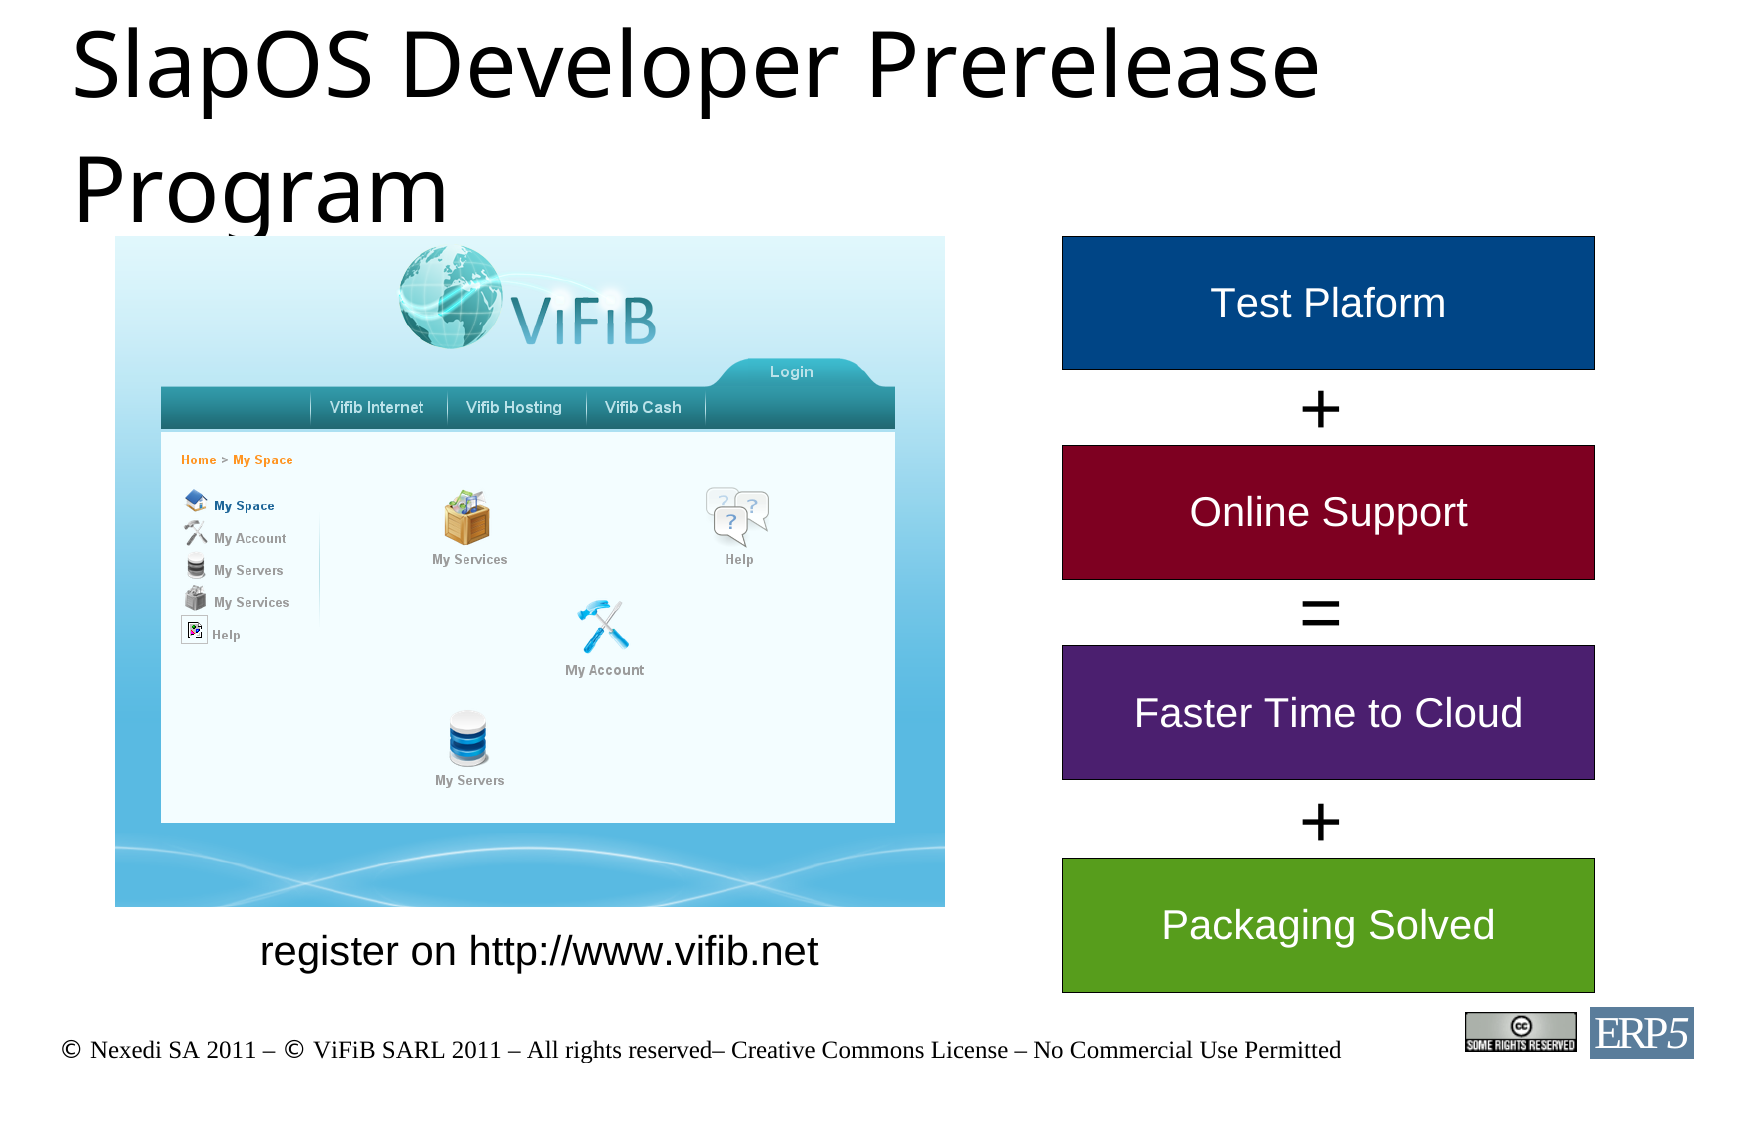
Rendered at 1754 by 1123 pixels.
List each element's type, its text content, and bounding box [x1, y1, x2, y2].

text_box + [1299, 366, 1344, 451]
picture [1465, 1012, 1577, 1052]
picture [115, 236, 945, 907]
text_box register on http://www.vifib.net [259, 927, 818, 975]
text_box Faster Time to Cloud [1062, 645, 1595, 780]
text_box Online Support [1062, 445, 1595, 580]
title SlapOS Developer Prerelease Program [71, 63, 1707, 187]
text_box Packaging Solved [1062, 858, 1595, 993]
text_box Test Plaform [1062, 236, 1595, 370]
text_box = [1299, 571, 1344, 656]
text_box + [1299, 779, 1344, 864]
